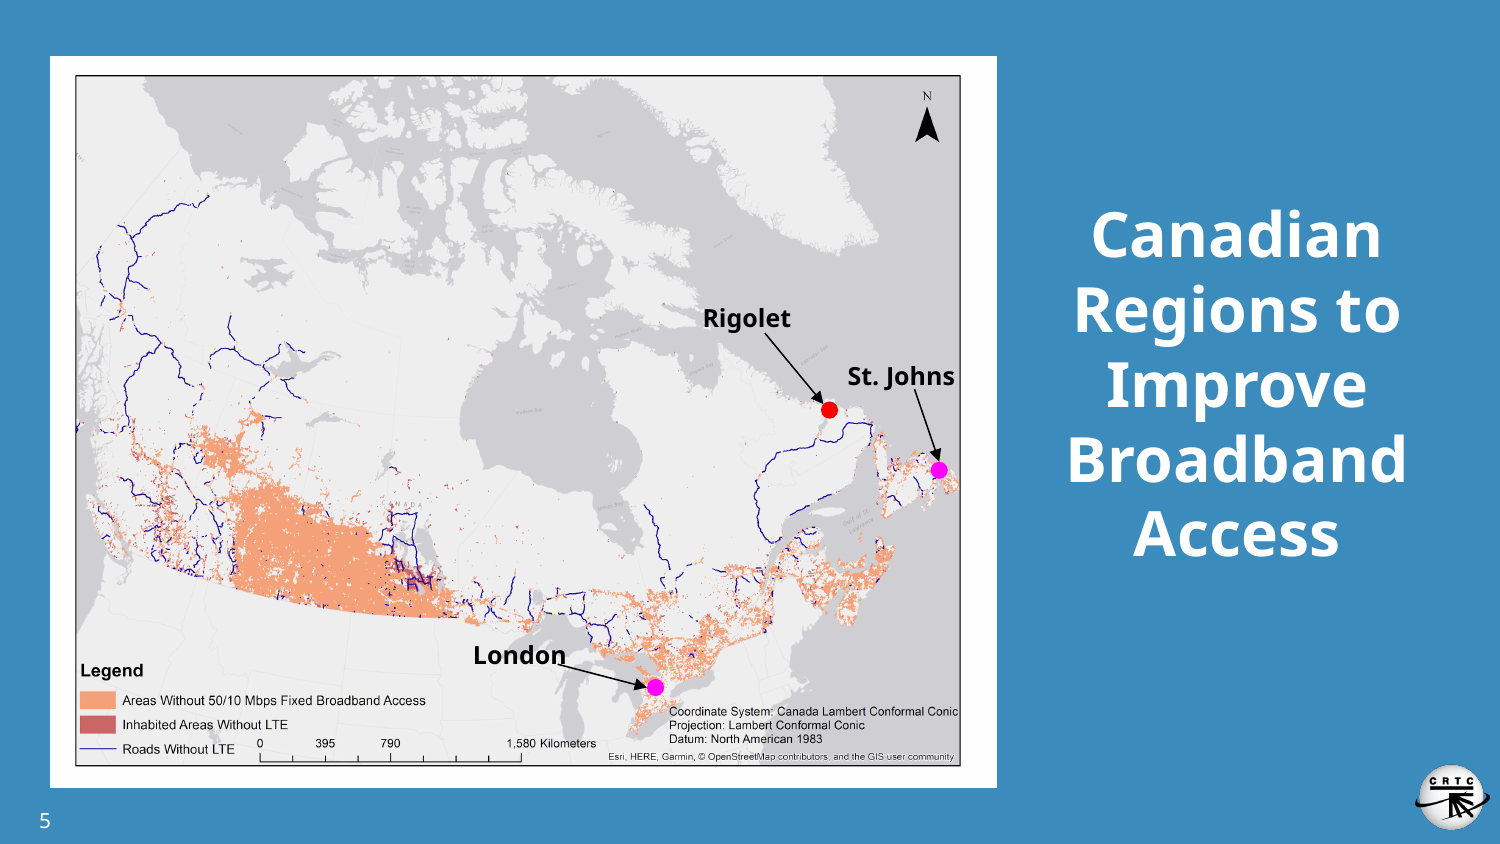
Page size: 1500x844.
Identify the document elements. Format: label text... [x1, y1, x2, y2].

text_box [647, 678, 665, 697]
slide_number <number> [0, 792, 90, 844]
text_box [930, 461, 948, 479]
text_box London [445, 624, 594, 702]
text_box St. Johns [827, 345, 976, 424]
picture [1413, 763, 1491, 831]
text_box Canadian Regions to Improve Broadband Access [997, 179, 1485, 664]
text_box Rigolet [685, 287, 809, 354]
picture [50, 56, 997, 788]
text_box [820, 402, 827, 419]
